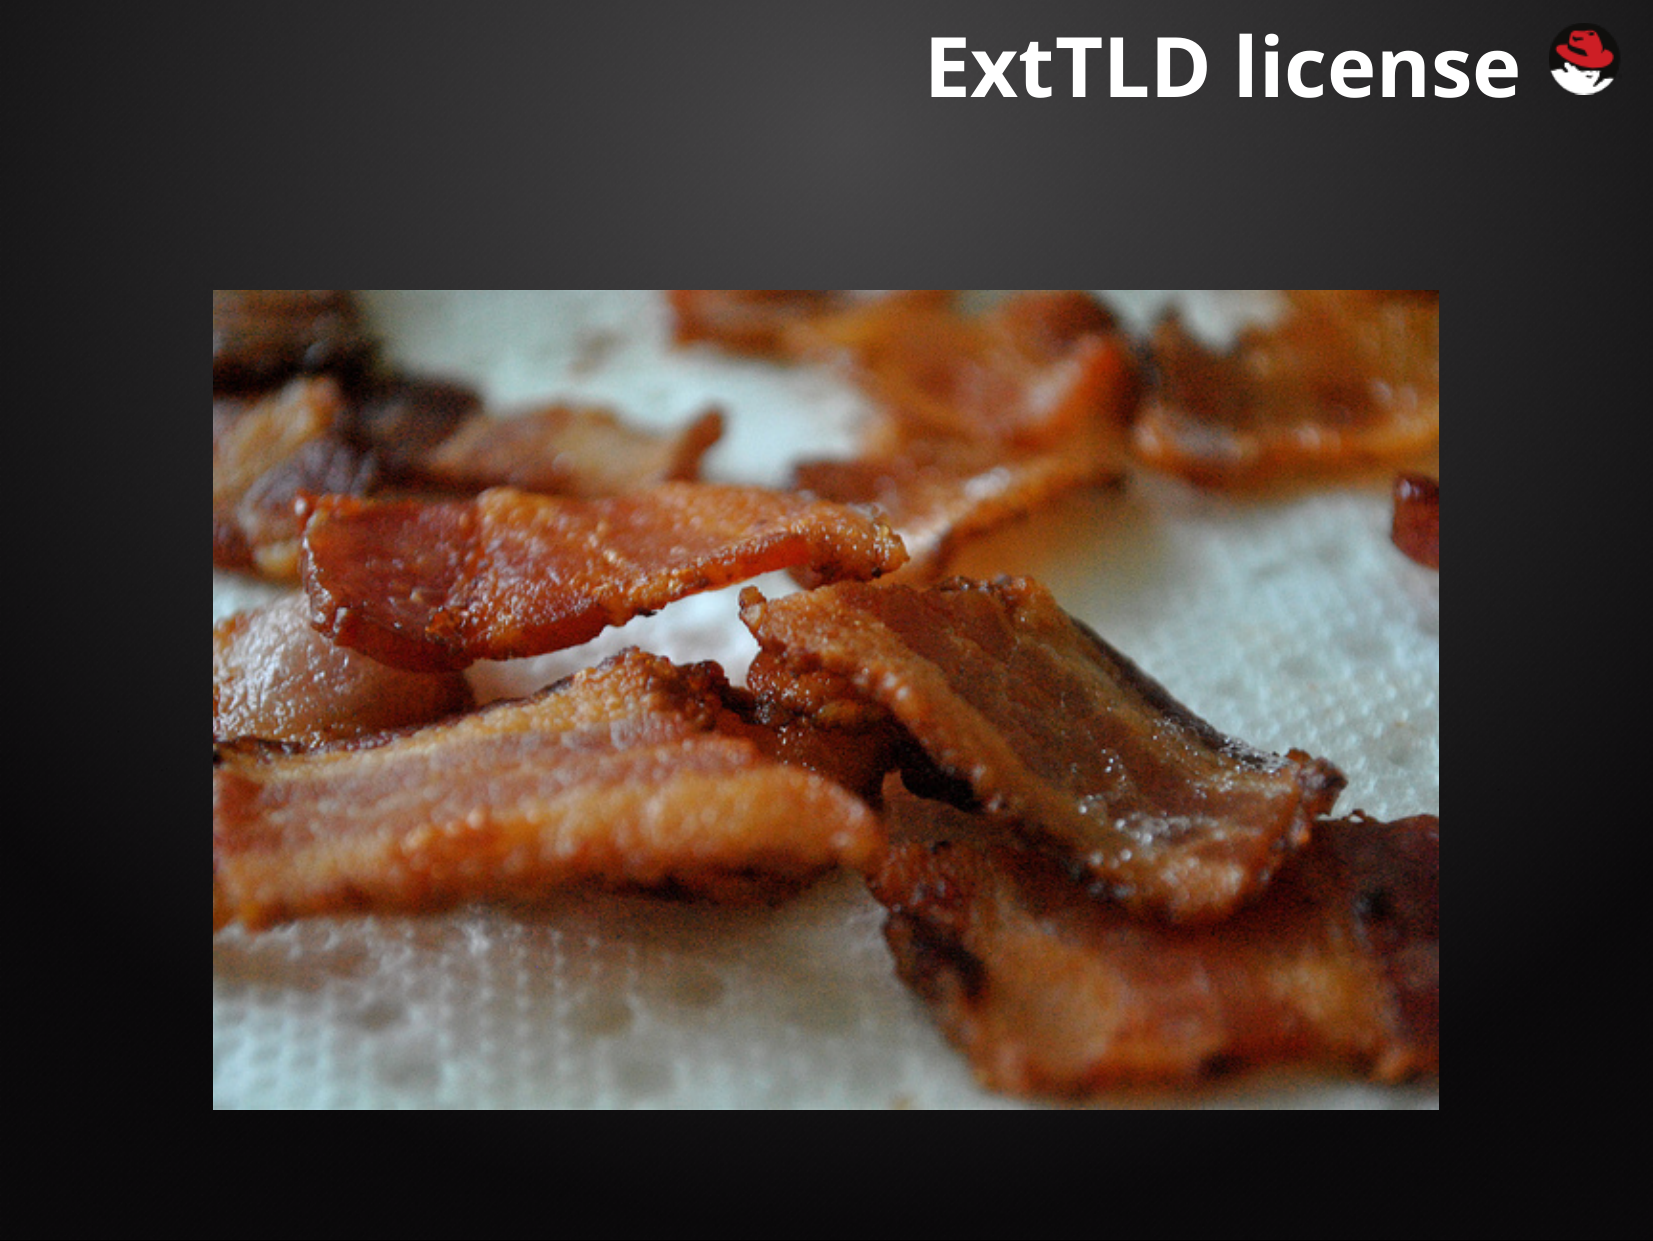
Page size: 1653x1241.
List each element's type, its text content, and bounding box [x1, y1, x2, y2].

picture [0, 0, 1653, 1240]
title ExtTLD license [87, 10, 1523, 111]
